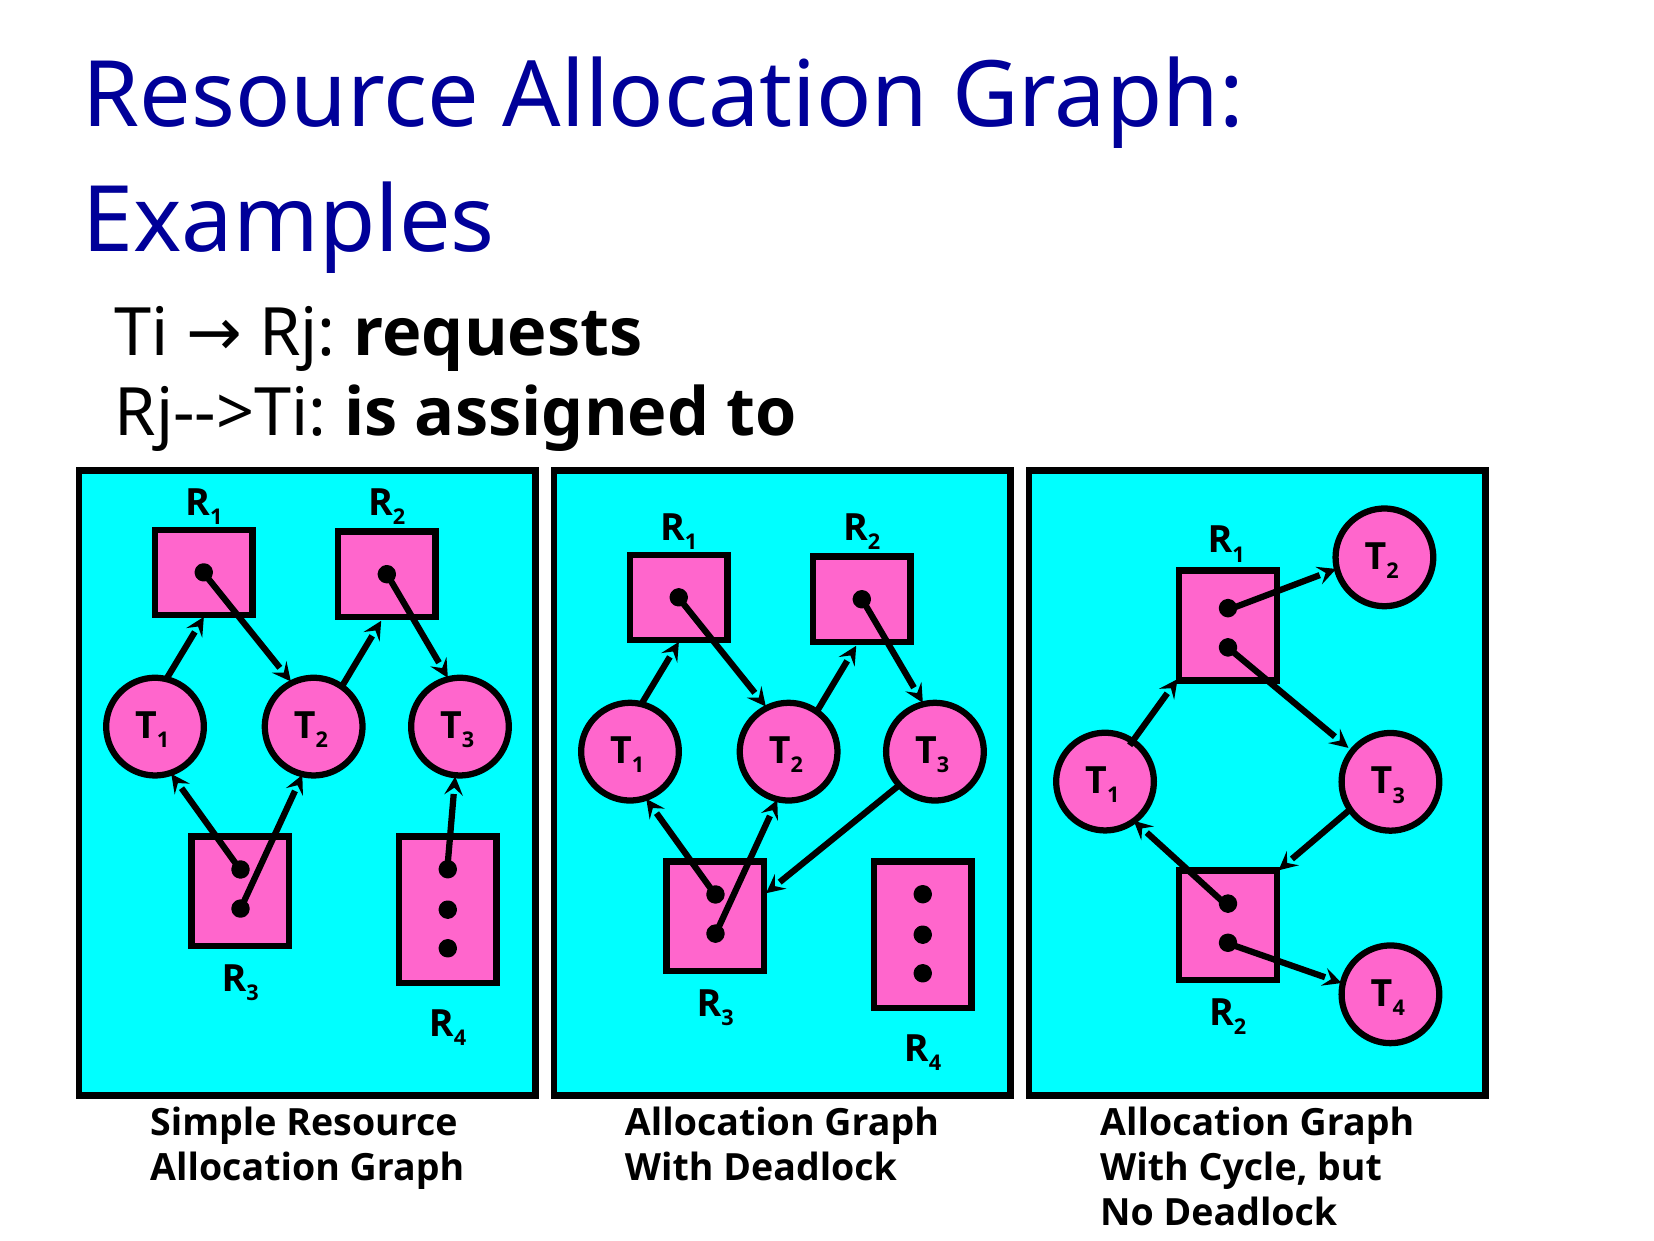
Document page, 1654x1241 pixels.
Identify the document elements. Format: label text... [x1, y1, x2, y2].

list Ti → Rj: requests Rj-->Ti: is assigned to [114, 288, 1428, 451]
text_box R1 [170, 470, 238, 537]
text_box R2 [353, 470, 421, 537]
text_box T3 [886, 702, 984, 801]
text_box T2 [739, 702, 838, 801]
text_box T3 [411, 677, 509, 776]
text_box [79, 470, 536, 1096]
title Resource Allocation Graph: Examples [82, 49, 1571, 257]
text_box R2 [828, 495, 896, 562]
text_box T1 [581, 702, 679, 801]
text_box R1 [645, 495, 713, 562]
text_box T2 [264, 677, 363, 776]
text_box T1 [106, 677, 204, 776]
text_box [554, 470, 1011, 1096]
text_box R1 [1192, 507, 1260, 574]
text_box R2 [1194, 980, 1262, 1047]
text_box R3 [206, 946, 274, 1013]
text_box Simple Resource Allocation Graph [135, 1090, 480, 1196]
text_box Allocation Graph With Deadlock [610, 1090, 955, 1196]
text_box T1 [1056, 732, 1154, 831]
text_box [1029, 470, 1486, 1096]
text_box T2 [1335, 508, 1434, 607]
text_box R4 [889, 1016, 957, 1083]
text_box T4 [1341, 945, 1440, 1044]
text_box R3 [681, 971, 749, 1038]
text_box T3 [1341, 732, 1440, 831]
text_box R4 [414, 991, 482, 1058]
text_box Allocation Graph With Cycle, but No Deadlock [1085, 1090, 1430, 1241]
